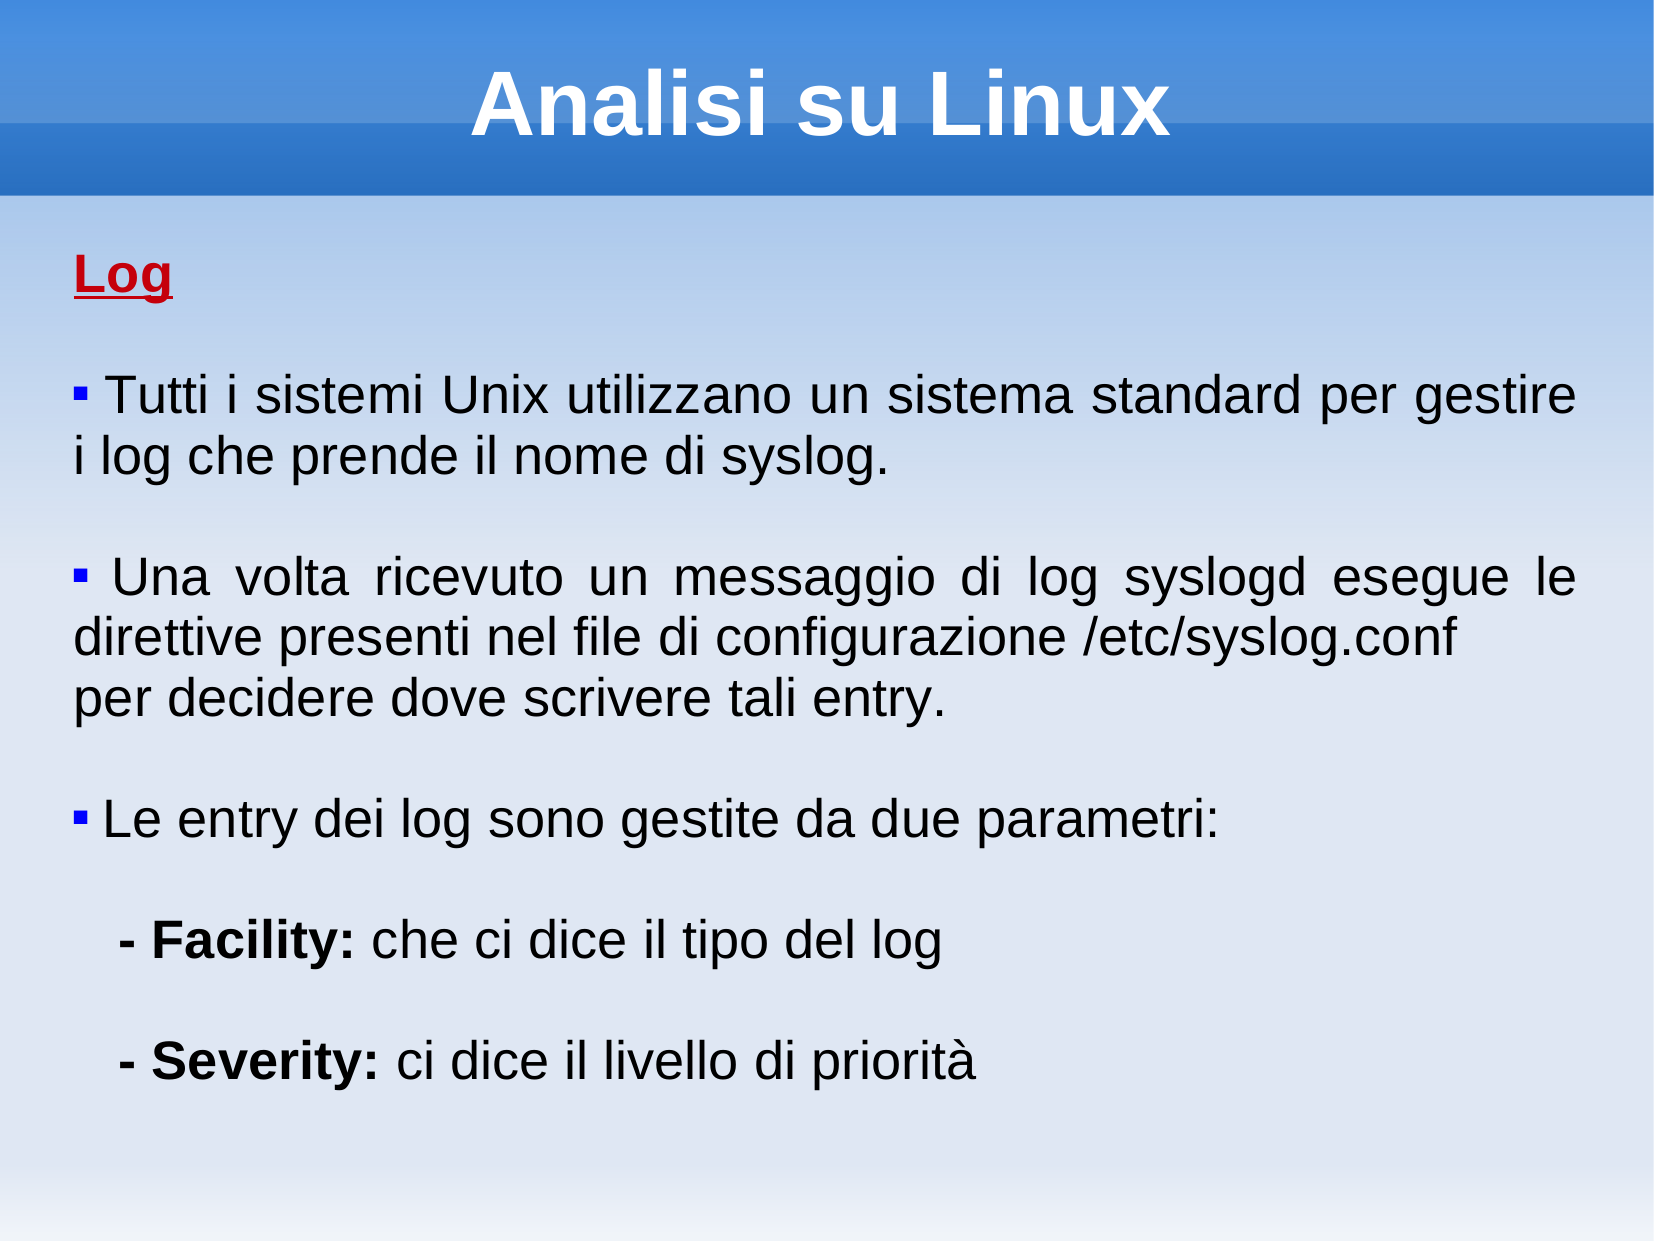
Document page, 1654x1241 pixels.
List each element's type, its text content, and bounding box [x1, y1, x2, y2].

title Analisi su Linux [76, 7, 1565, 200]
text_box Log Tutti i sistemi Unix utilizzano un sistema standard per gestire i log che prende il nome di syslog. Una volta ricevuto un messaggio di log syslogd esegue le direttive presenti nel file di configurazione /etc/syslog.conf per decidere dove scrivere tali entry. Le entry dei log sono gestite da due parametri: - Facility: che ci dice il tipo del log - Severity: ci dice il livello di priorità [59, 236, 1595, 1099]
picture [0, 0, 1654, 1241]
